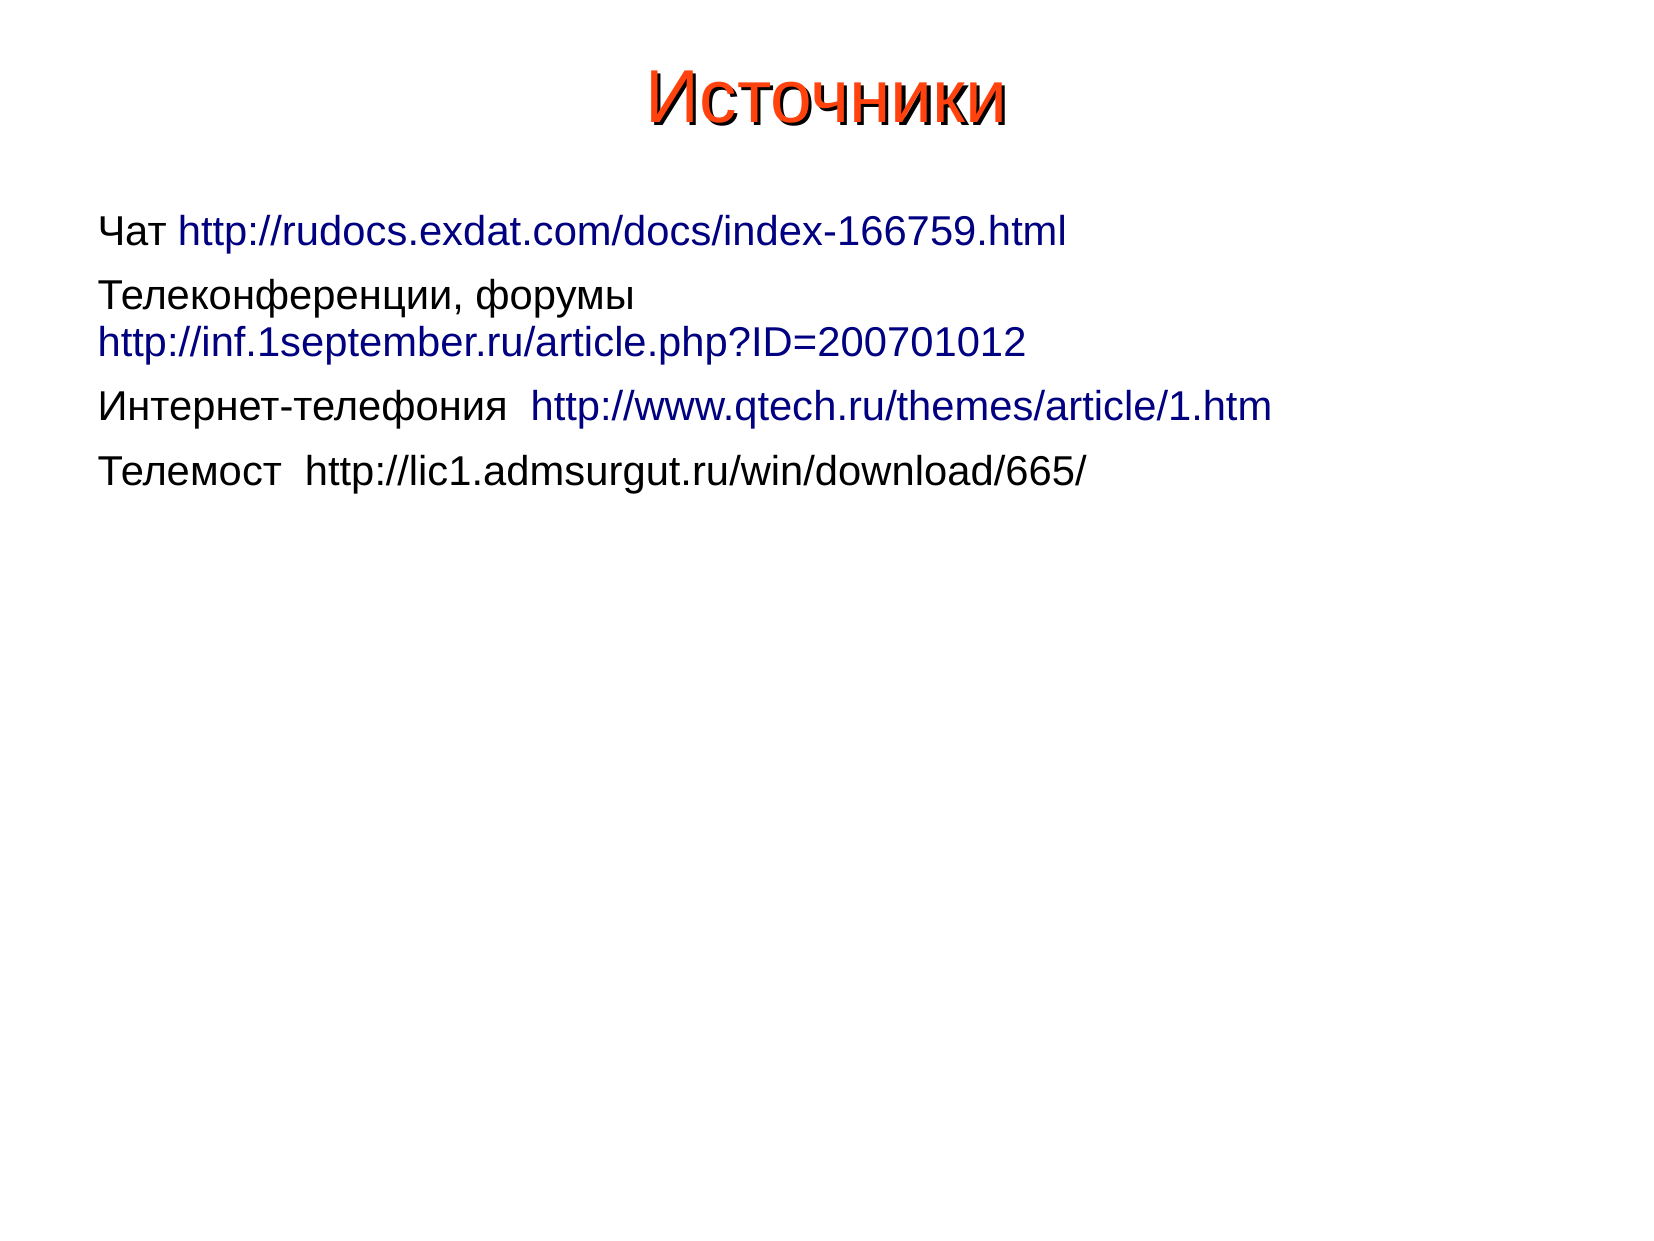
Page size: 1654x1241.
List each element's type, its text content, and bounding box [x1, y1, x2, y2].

text_box Чат http://rudocs.exdat.com/docs/index-166759.html Телеконференции, форумы http://inf.1september.ru/article.php?ID=200701012 Интернет-телефония http://www.qtech.ru/themes/article/1.htm Телемост http://lic1.admsurgut.ru/win/download/665/ [82, 200, 1571, 563]
text_box Источники [602, 47, 1052, 147]
